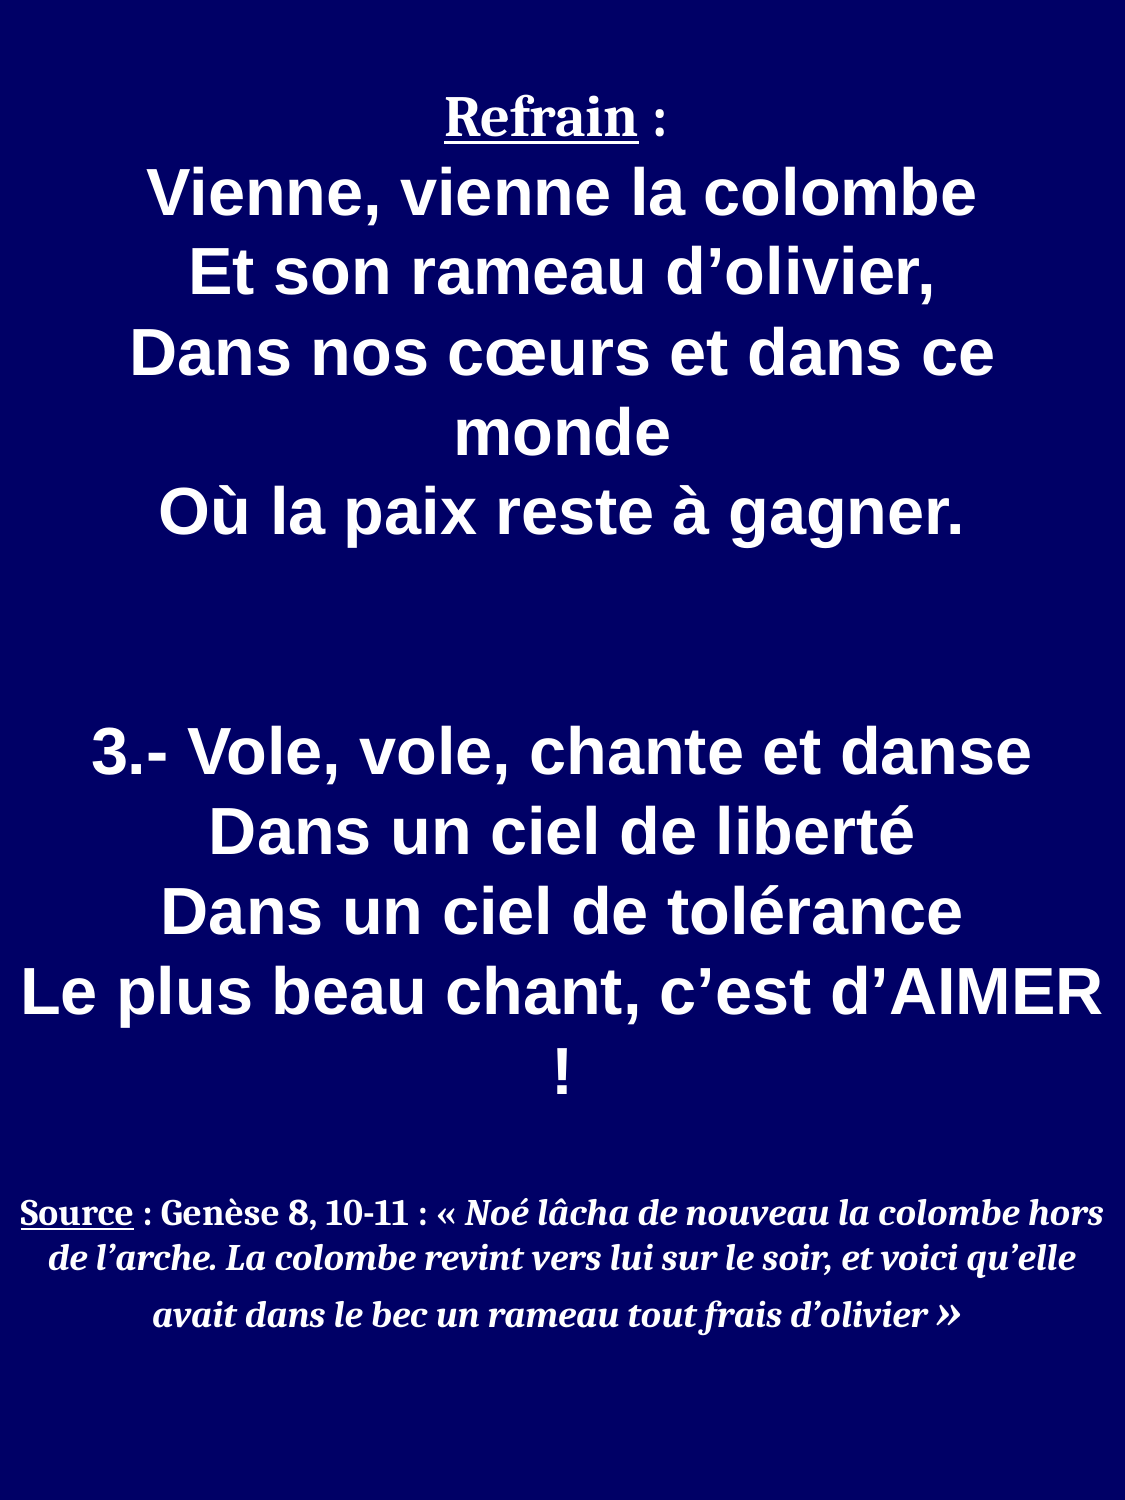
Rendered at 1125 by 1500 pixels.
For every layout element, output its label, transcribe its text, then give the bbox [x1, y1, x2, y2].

text_box Refrain : Vienne, vienne la colombe Et son rameau d’olivier, Dans nos cœurs et dans ce monde Où la paix reste à gagner. 3.- Vole, vole, chante et danse Dans un ciel de liberté Dans un ciel de tolérance Le plus beau chant, c’est d’AIMER ! Source : Genèse 8, 10-11 : « Noé lâcha de nouveau la colombe hors de l’arche. La colombe revint vers lui sur le soir, et voici qu’elle avait dans le bec un rameau tout frais d’olivier » [0, 70, 1125, 1346]
